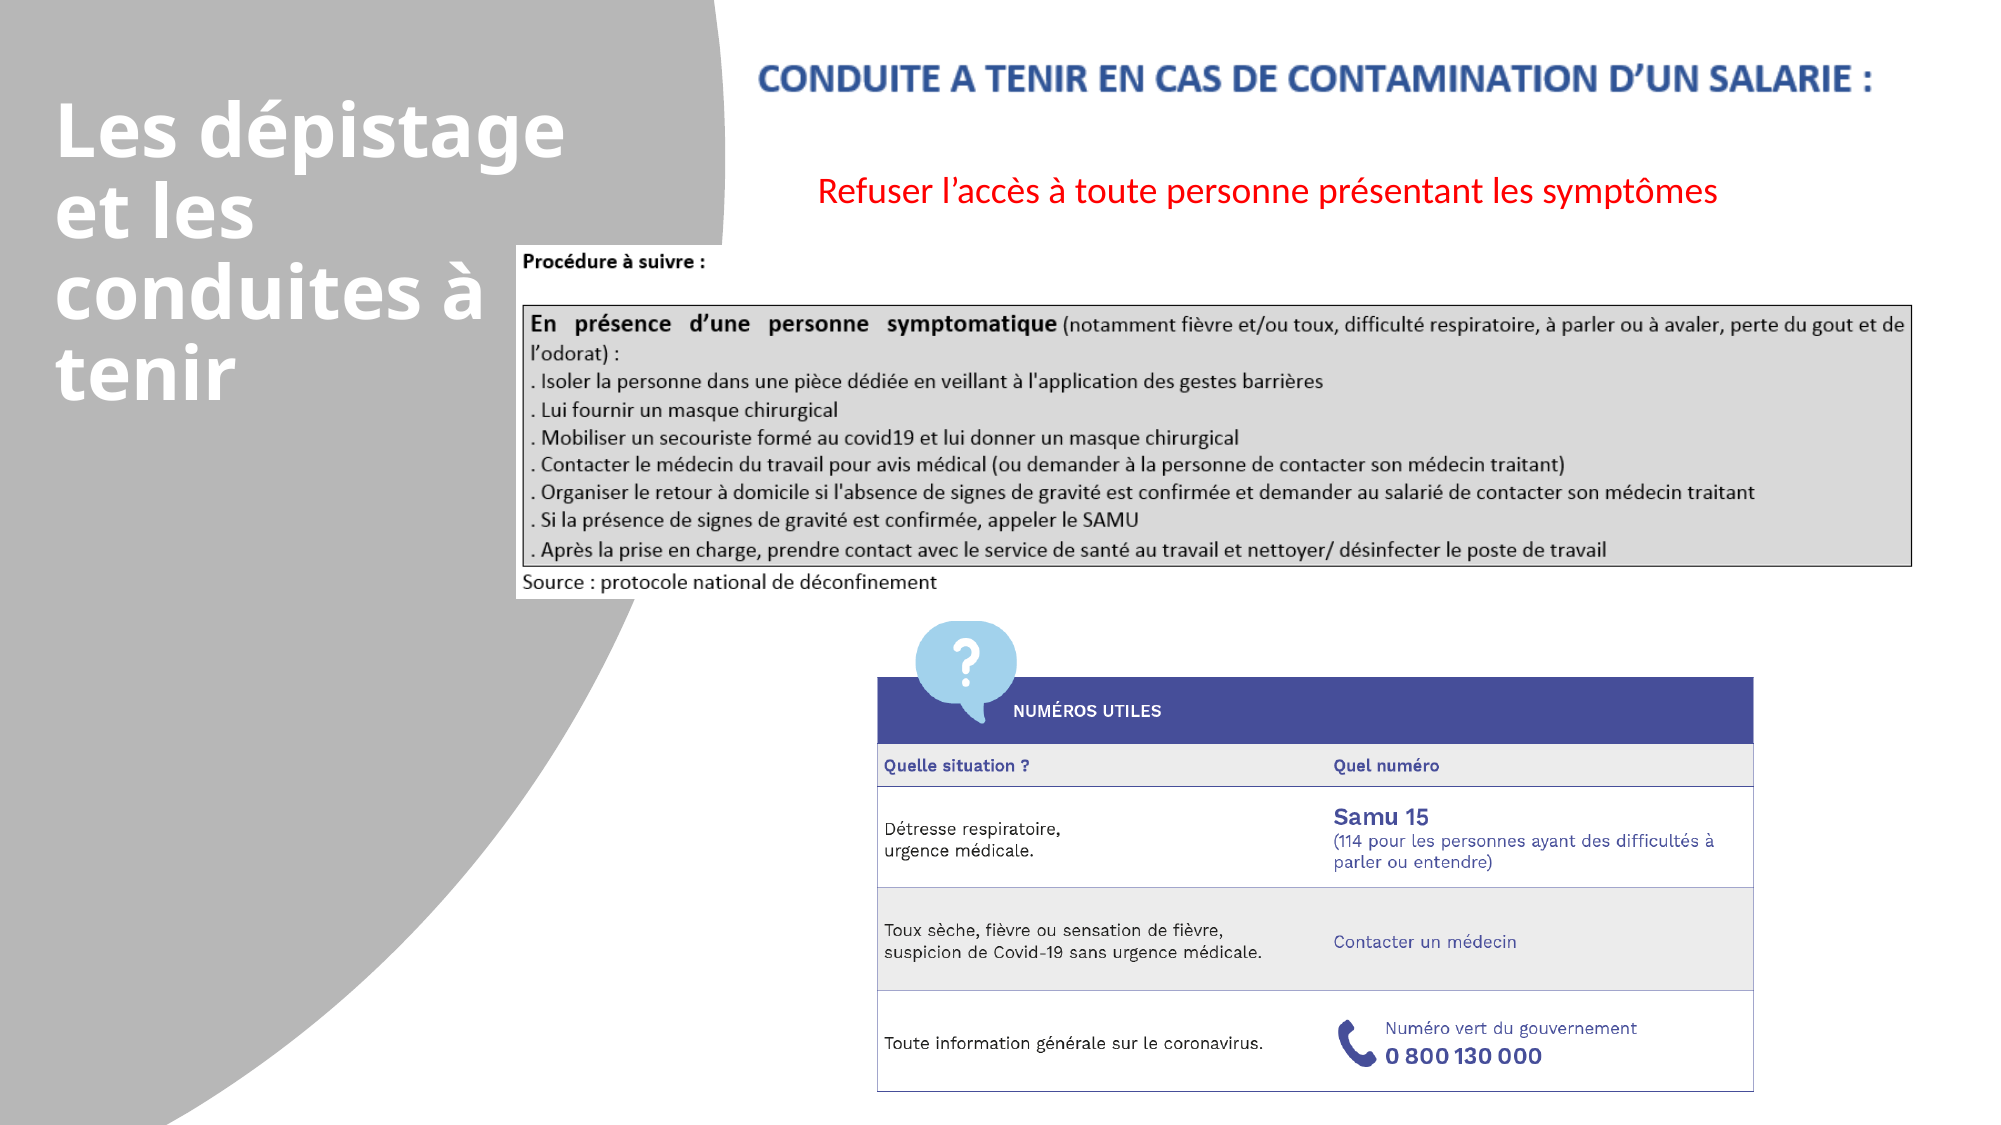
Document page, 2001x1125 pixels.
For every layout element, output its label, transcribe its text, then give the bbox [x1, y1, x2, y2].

text_box Refuser l’accès à toute personne présentant les symptômes [802, 159, 1747, 220]
picture [743, 45, 1886, 111]
text_box [0, 0, 2000, 1125]
picture [868, 614, 1761, 1100]
title Les dépistage et les conduites à tenir [39, 85, 589, 440]
picture [516, 245, 1931, 600]
